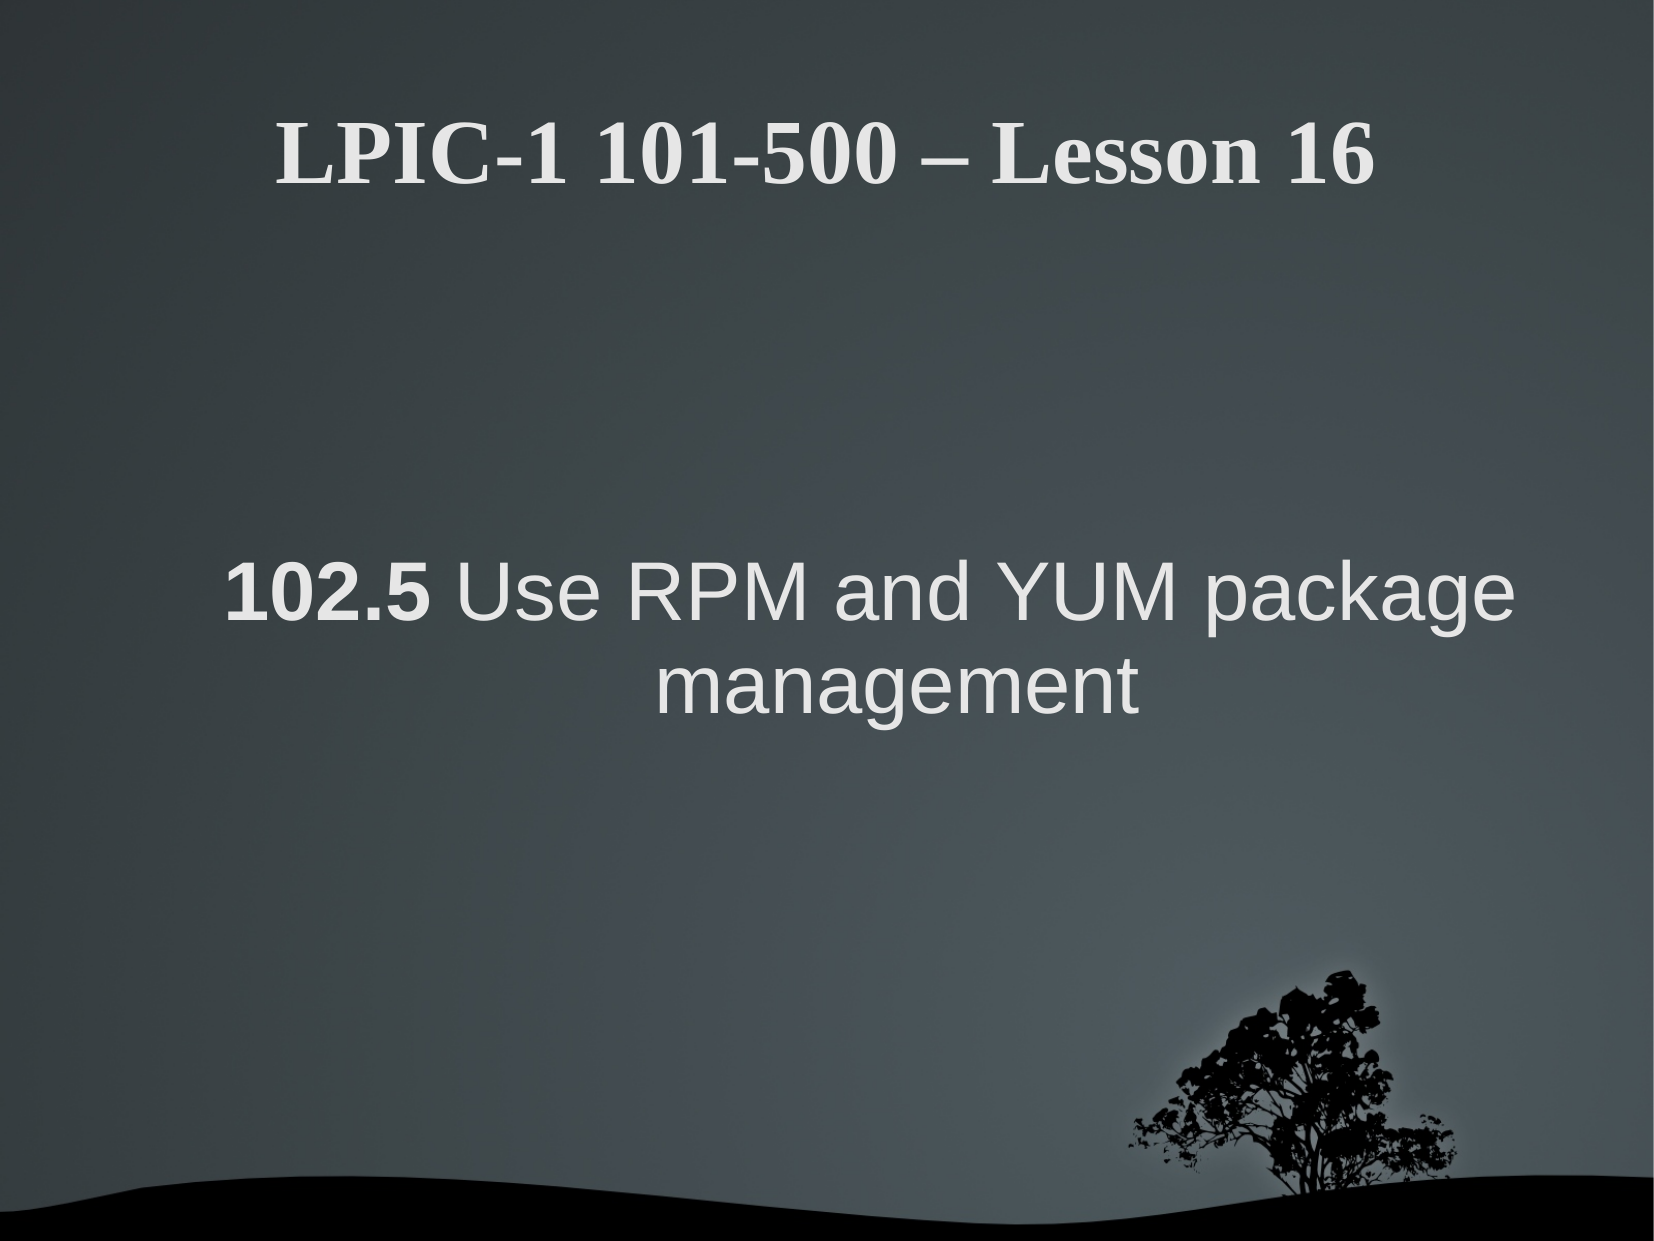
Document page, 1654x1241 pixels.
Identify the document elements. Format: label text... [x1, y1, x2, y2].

list 102.5 Use RPM and YUM package management [82, 290, 1571, 1109]
title LPIC-1 101-500 – Lesson 16 [82, 49, 1571, 257]
picture [0, 0, 1654, 1241]
